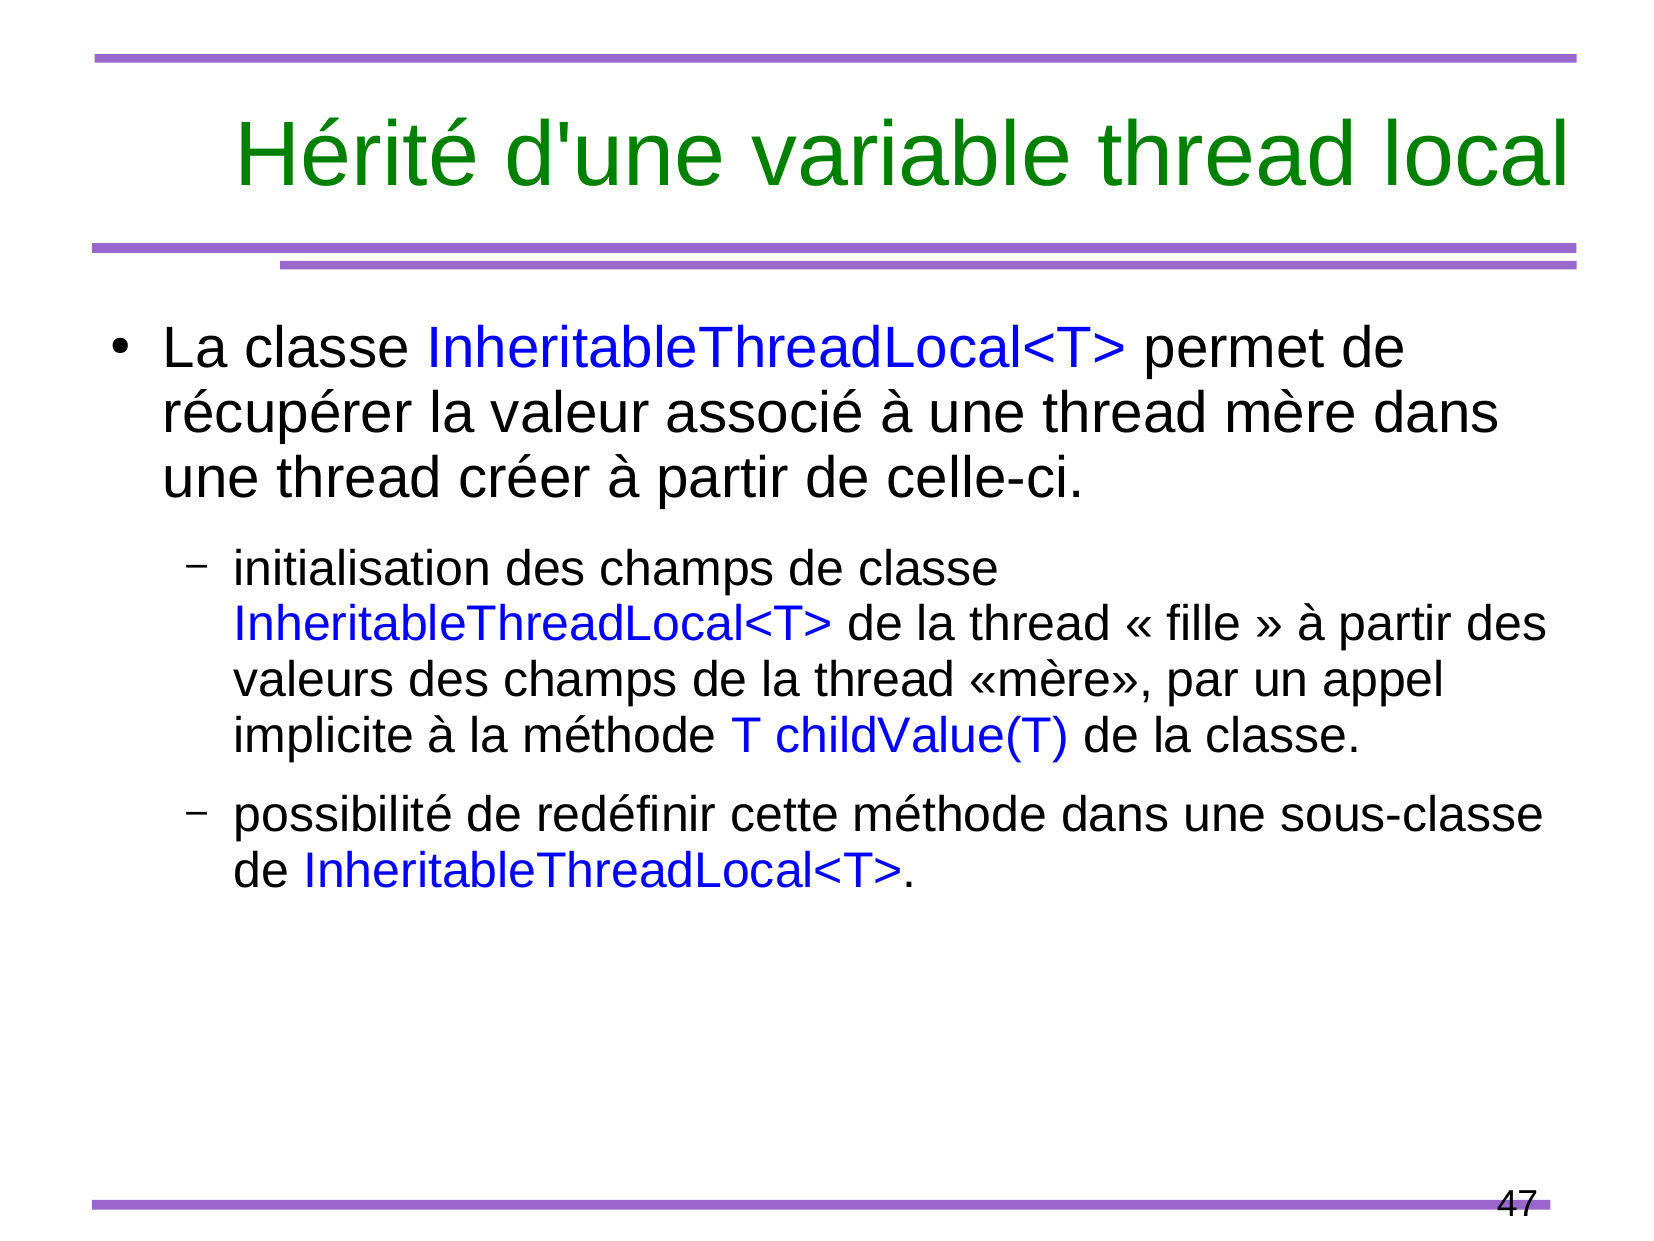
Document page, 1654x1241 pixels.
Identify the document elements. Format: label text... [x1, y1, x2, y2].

list La classe InheritableThreadLocal<T> permet de récupérer la valeur associé à une thread mère dans une thread créer à partir de celle-ci. initialisation des champs de classe InheritableThreadLocal<T> de la thread « fille » à partir des valeurs des champs de la thread «mère», par un appel implicite à la méthode T childValue(T) de la classe. possibilité de redéfinir cette méthode dans une sous-classe de InheritableThreadLocal<T>. [92, 315, 1563, 1163]
title Hérité d'une variable thread local [80, 49, 1574, 257]
